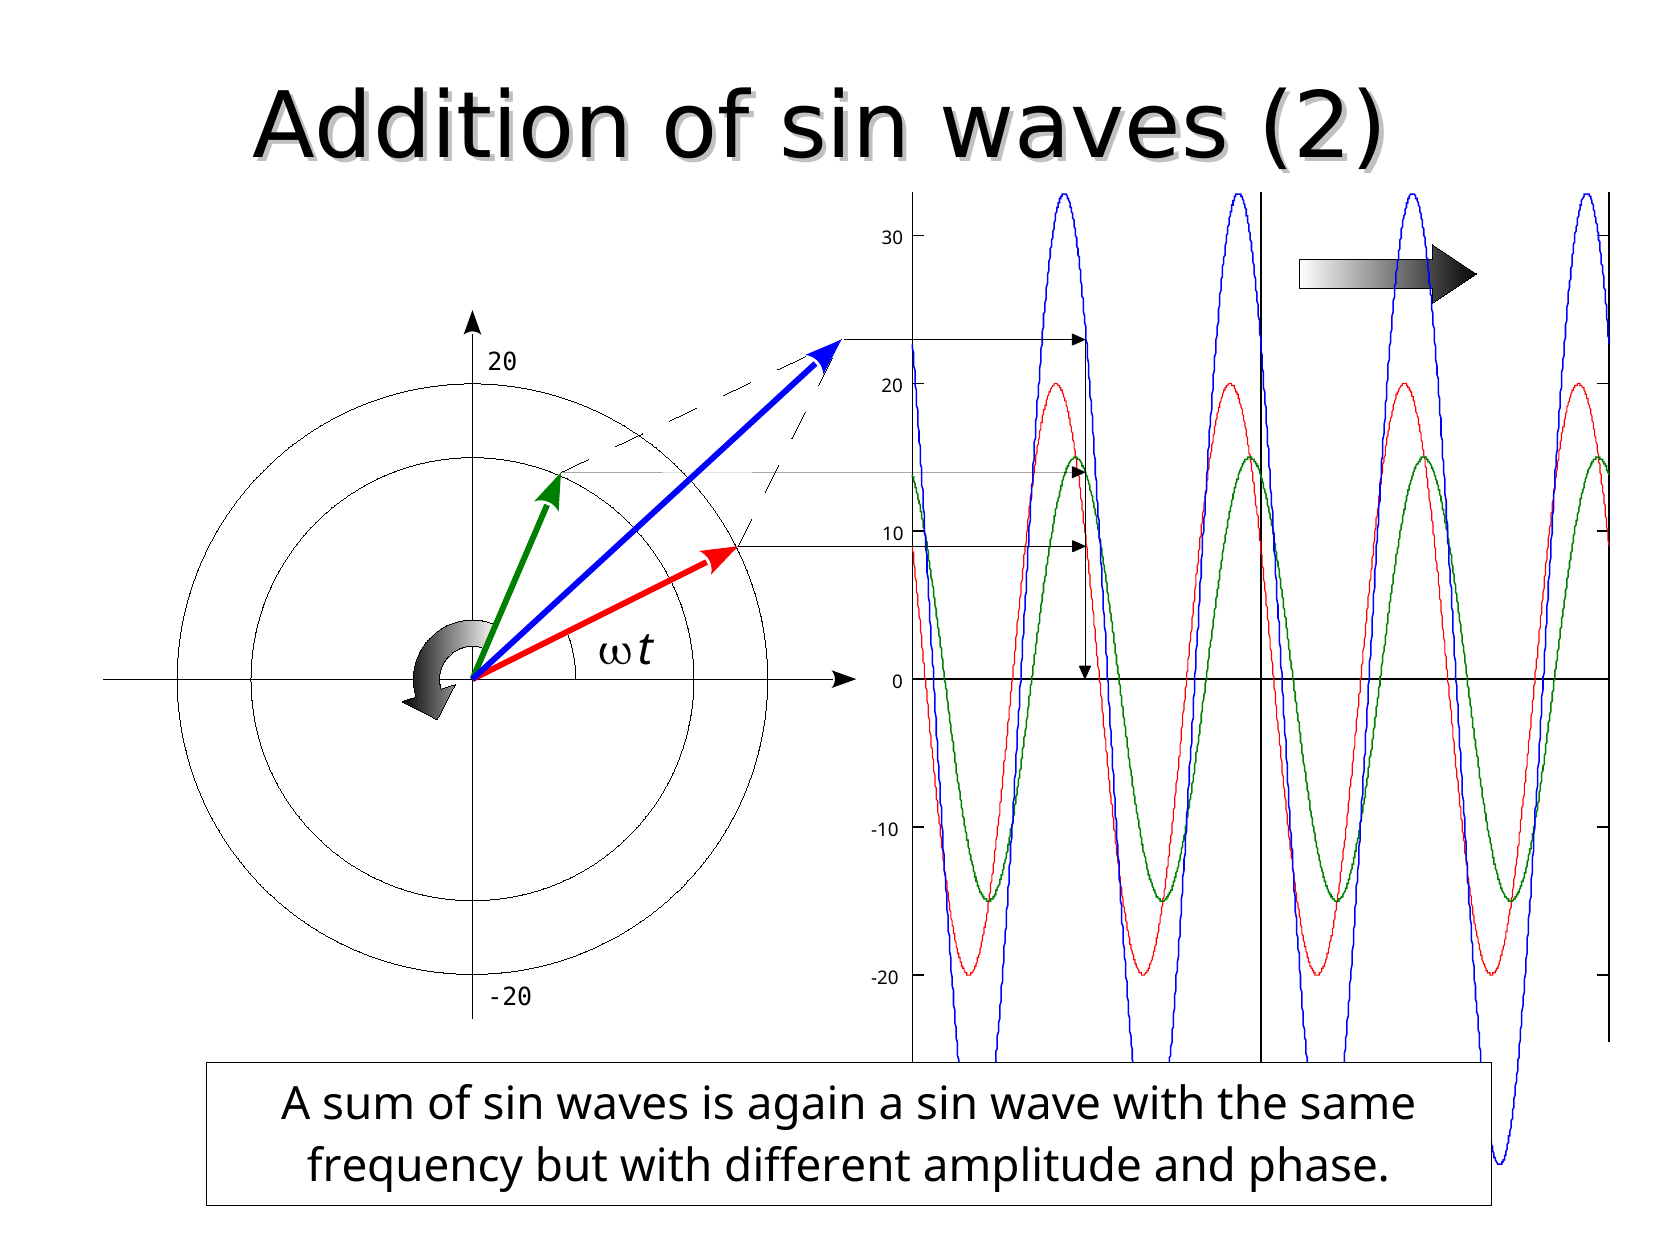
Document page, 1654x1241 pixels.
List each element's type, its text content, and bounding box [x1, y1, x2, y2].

chart [590, 620, 659, 677]
text_box 30 [881, 224, 905, 256]
text_box -20 [472, 974, 562, 1019]
title Addition of sin waves (2) [76, 29, 1565, 222]
text_box [1396, 259, 1429, 289]
text_box -20 [871, 964, 906, 996]
text_box [402, 620, 492, 720]
text_box 0 [892, 668, 904, 700]
text_box [1429, 244, 1477, 303]
text_box 20 [472, 339, 547, 384]
text_box 20 [881, 372, 905, 404]
text_box 10 [882, 520, 906, 546]
text_box A sum of sin waves is again a sin wave with the same frequency but with different amplitude and phase. [206, 1062, 1492, 1206]
text_box 10 [882, 547, 906, 552]
text_box -10 [871, 816, 906, 848]
text_box [1299, 259, 1397, 289]
